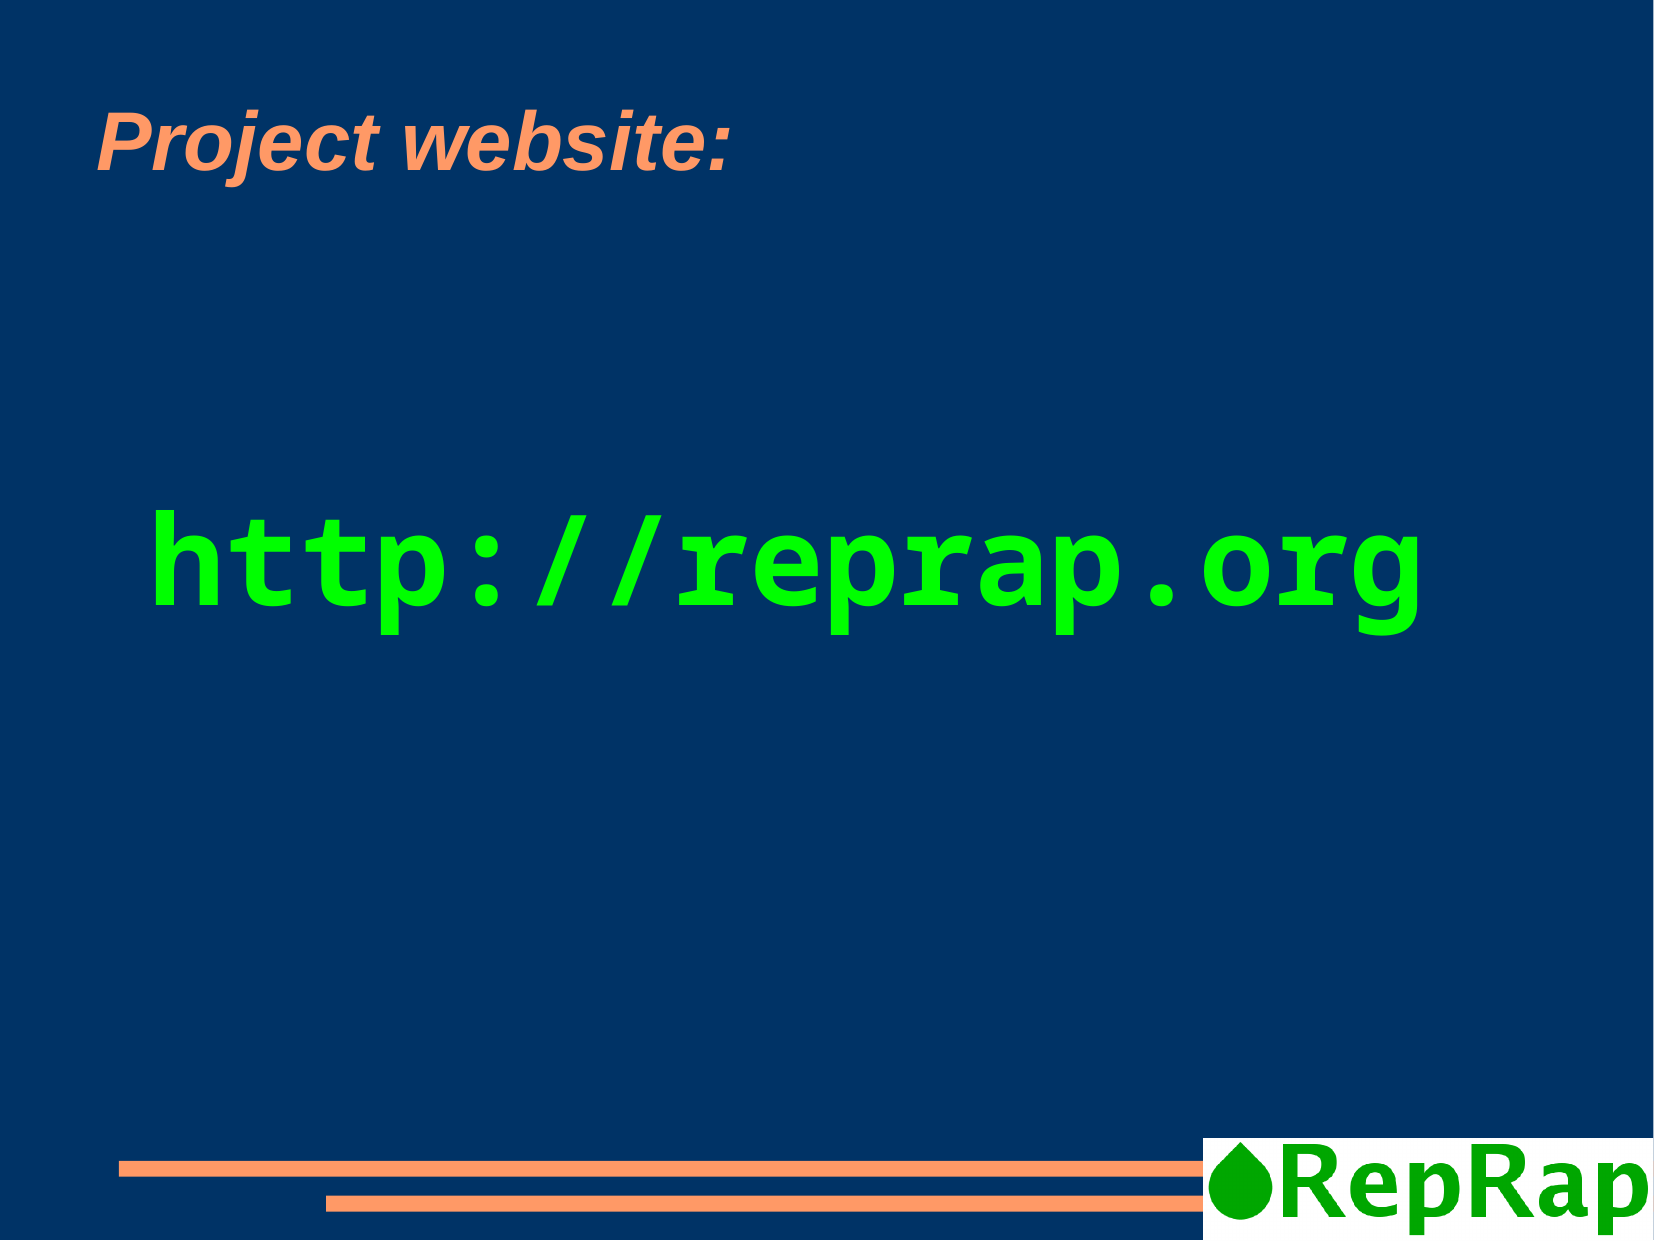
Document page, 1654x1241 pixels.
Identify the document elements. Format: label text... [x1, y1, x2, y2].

title Project website: [96, 38, 1654, 246]
text_box http://reprap.org [149, 472, 1462, 876]
picture [1203, 1138, 1654, 1241]
